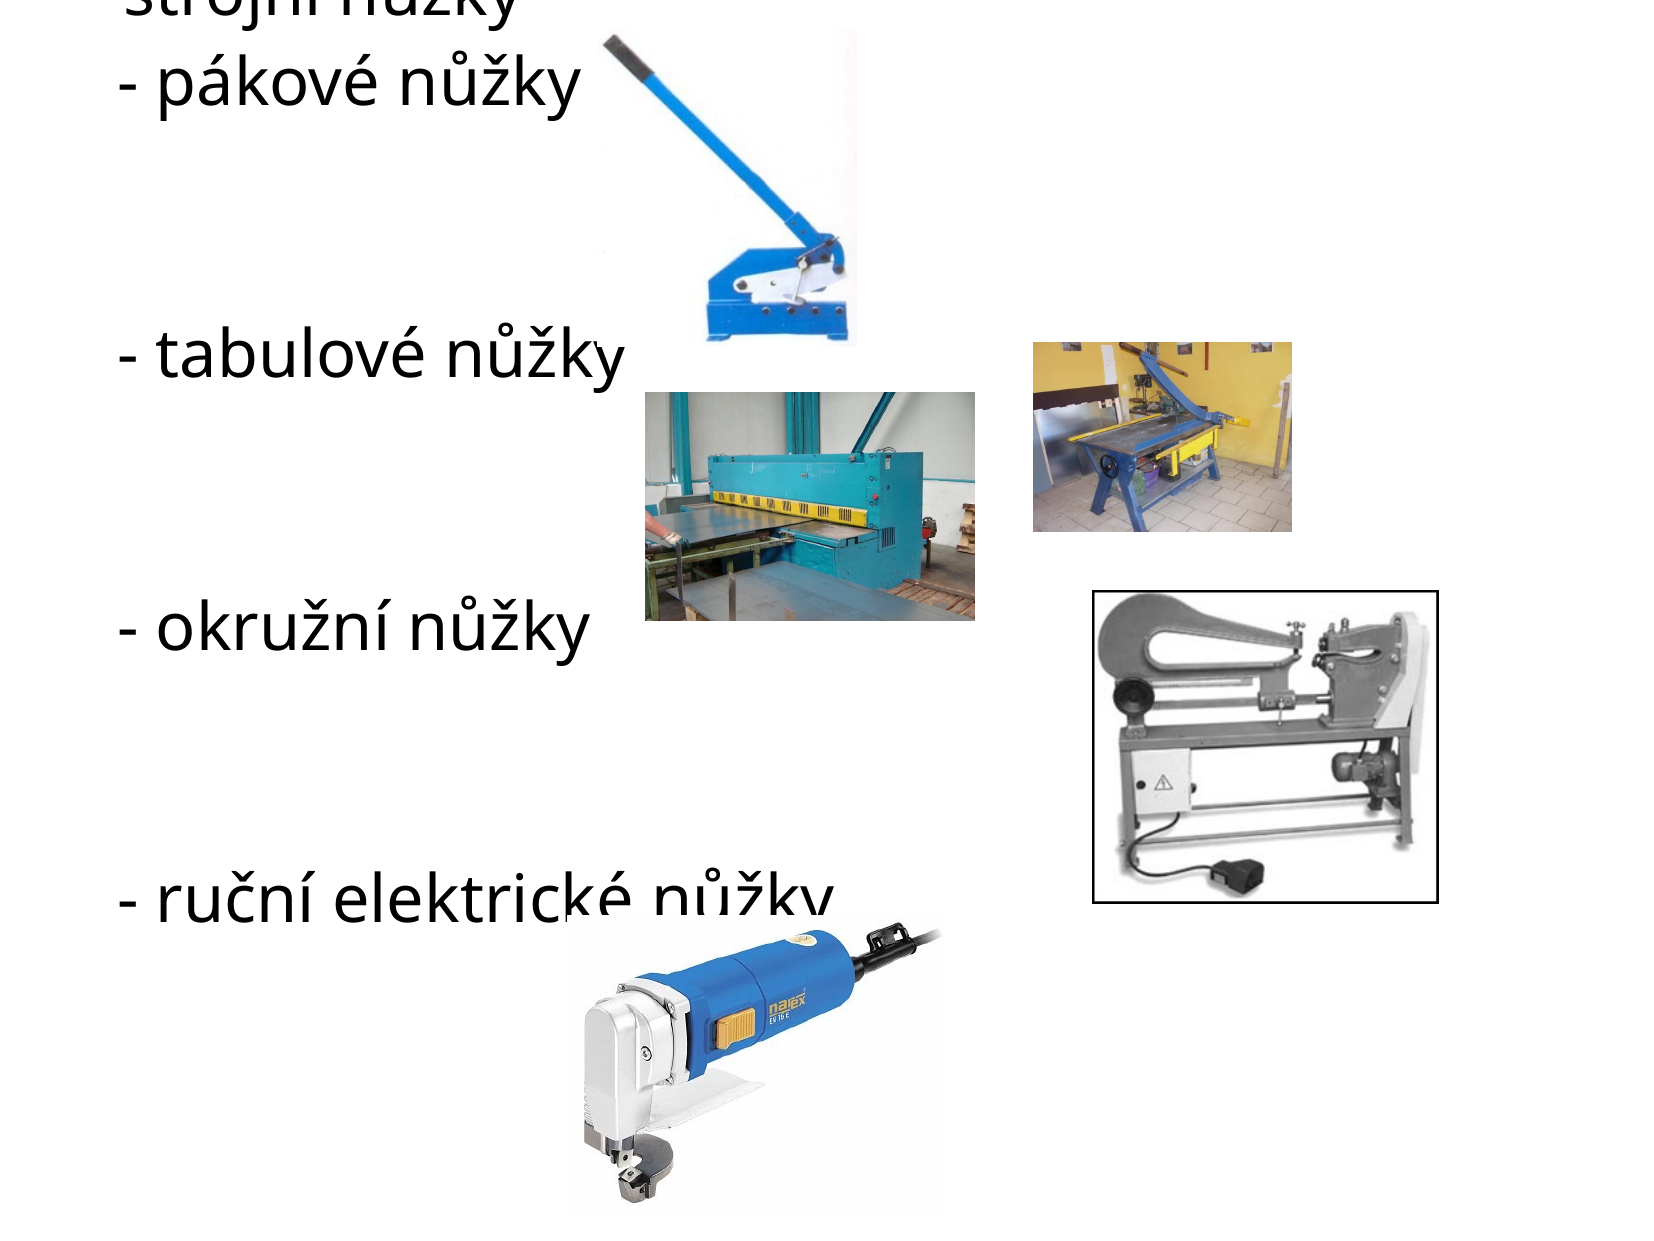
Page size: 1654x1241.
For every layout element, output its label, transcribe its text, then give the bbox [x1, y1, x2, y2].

picture [1092, 590, 1439, 904]
picture [1033, 342, 1292, 532]
picture [597, 29, 857, 347]
picture [645, 392, 975, 621]
picture [567, 915, 945, 1211]
subtitle strojní nůžky - pákové nůžky - tabulové nůžky - okružní nůžky - ruční elektrické nůžky [82, 36, 1571, 1122]
